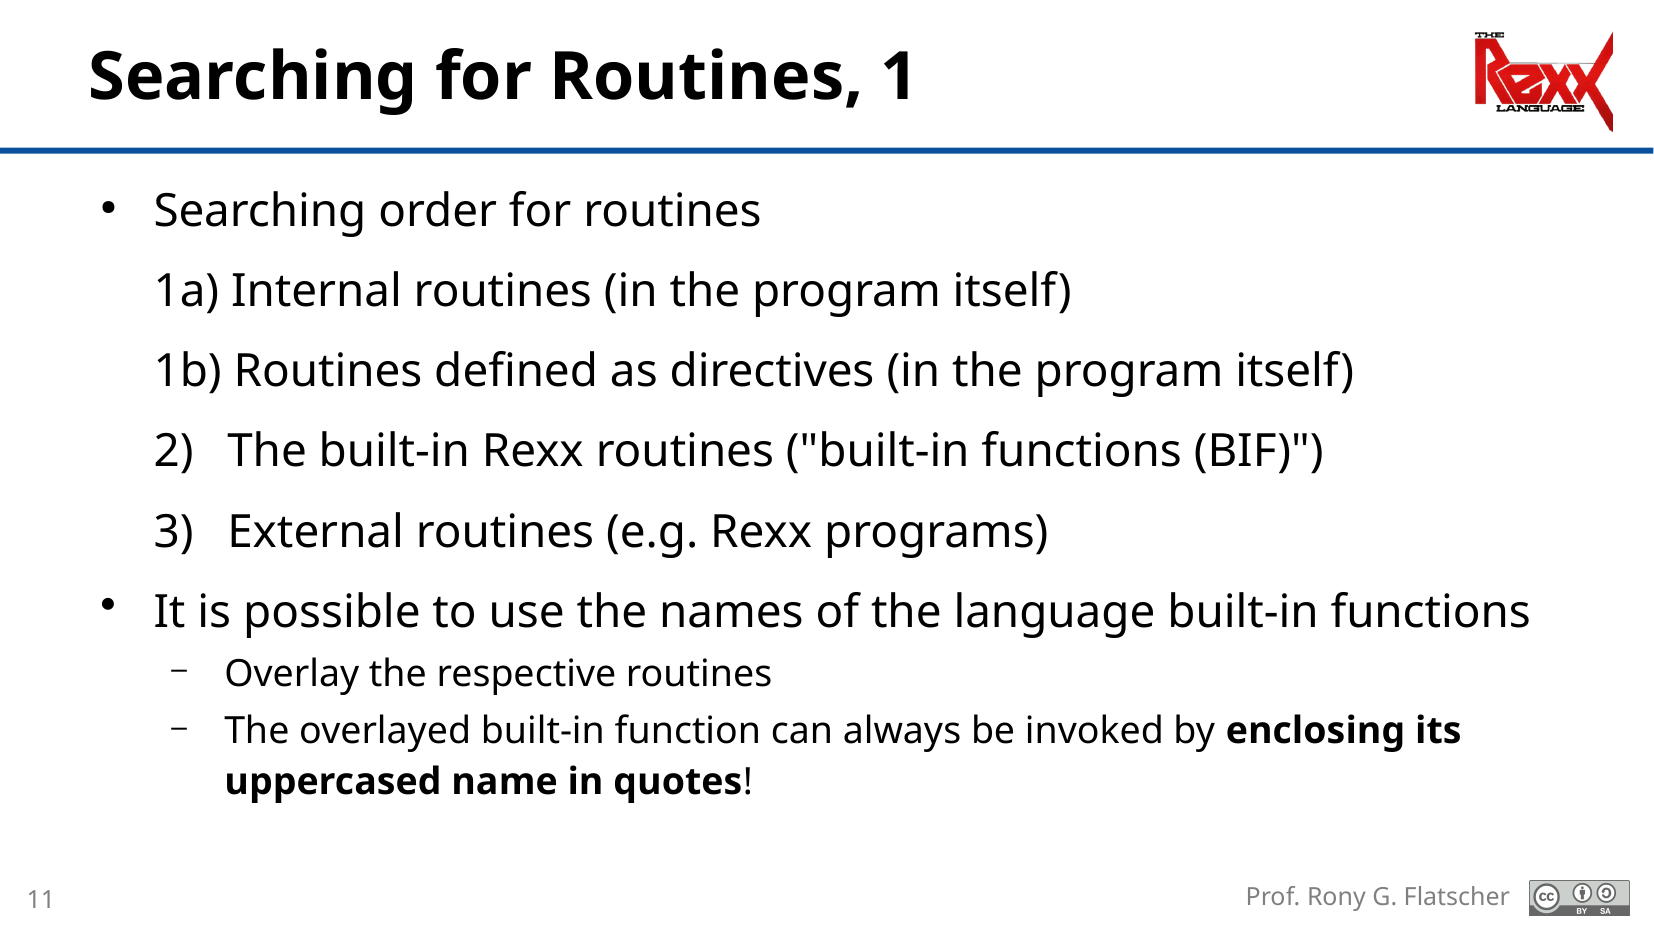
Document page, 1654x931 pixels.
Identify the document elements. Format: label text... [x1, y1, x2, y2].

list Searching order for routines 1a) Internal routines (in the program itself) 1b) Routines defined as directives (in the program itself) 2) The built-in Rexx routines ("built-in functions (BIF)") 3) External routines (e.g. Rexx programs) It is possible to use the names of the language built-in functions Overlay the respective routines The overlayed built-in function can always be invoked by enclosing its uppercased name in quotes! [82, 177, 1571, 798]
title Searching for Routines, 1 [29, 0, 1654, 148]
